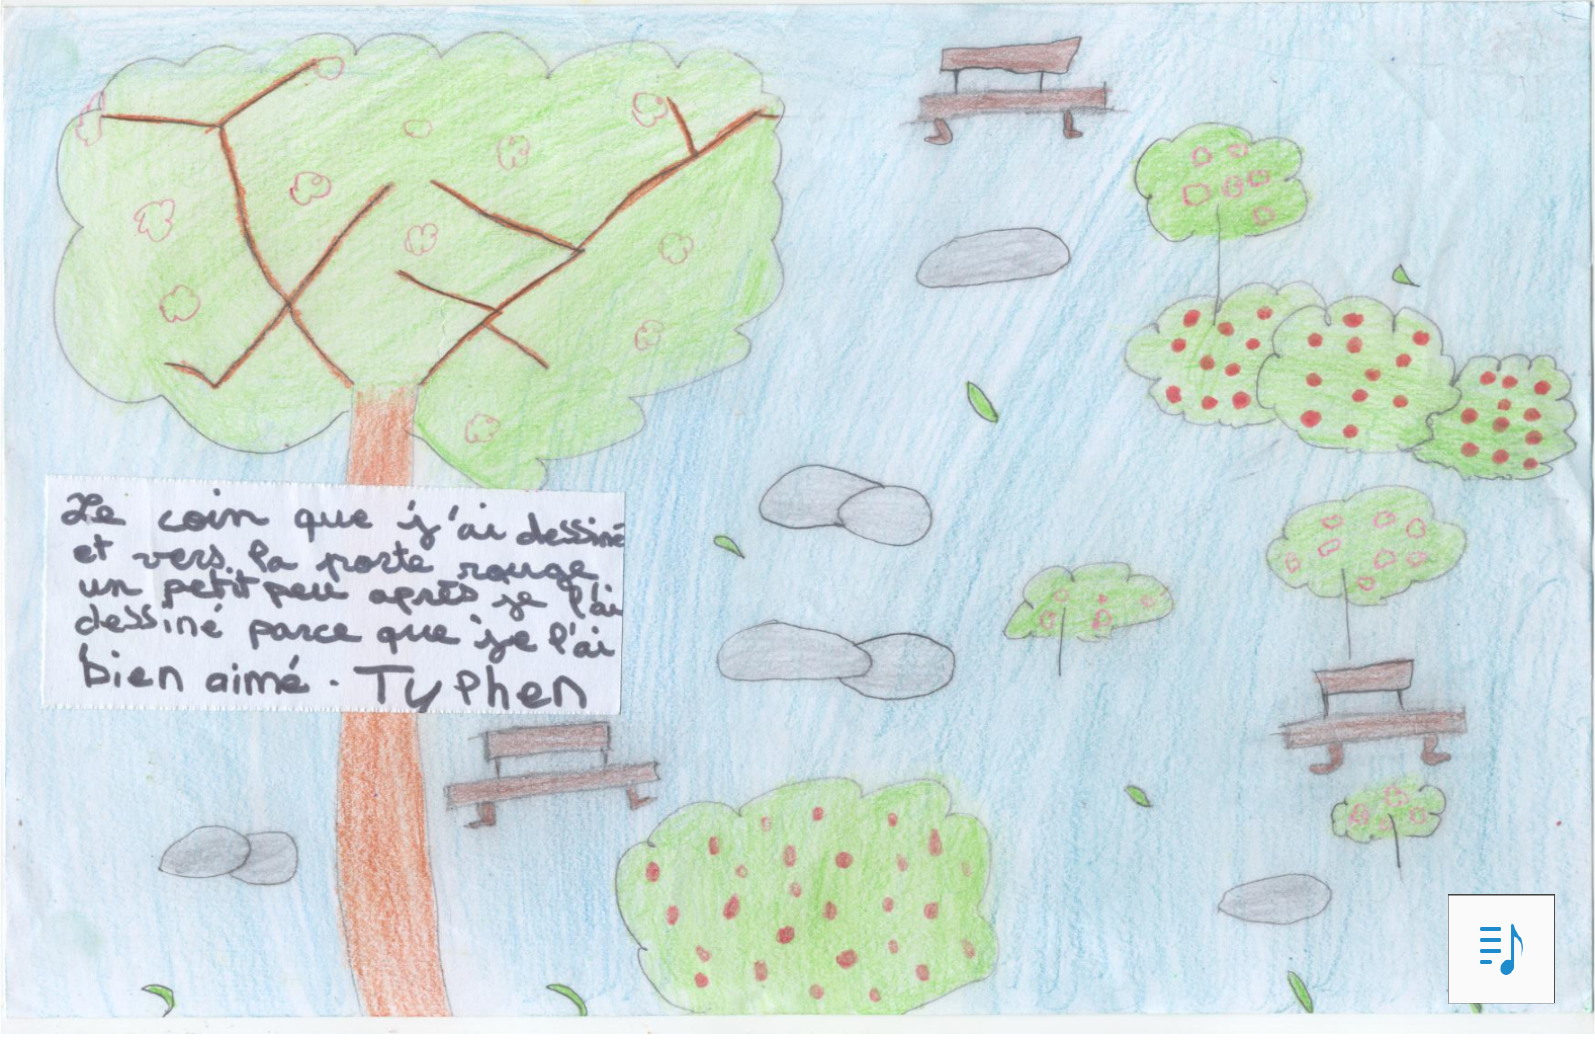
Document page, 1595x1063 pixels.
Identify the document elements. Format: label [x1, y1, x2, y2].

picture [0, 0, 1595, 1034]
text_box [1446, 893, 1556, 1004]
